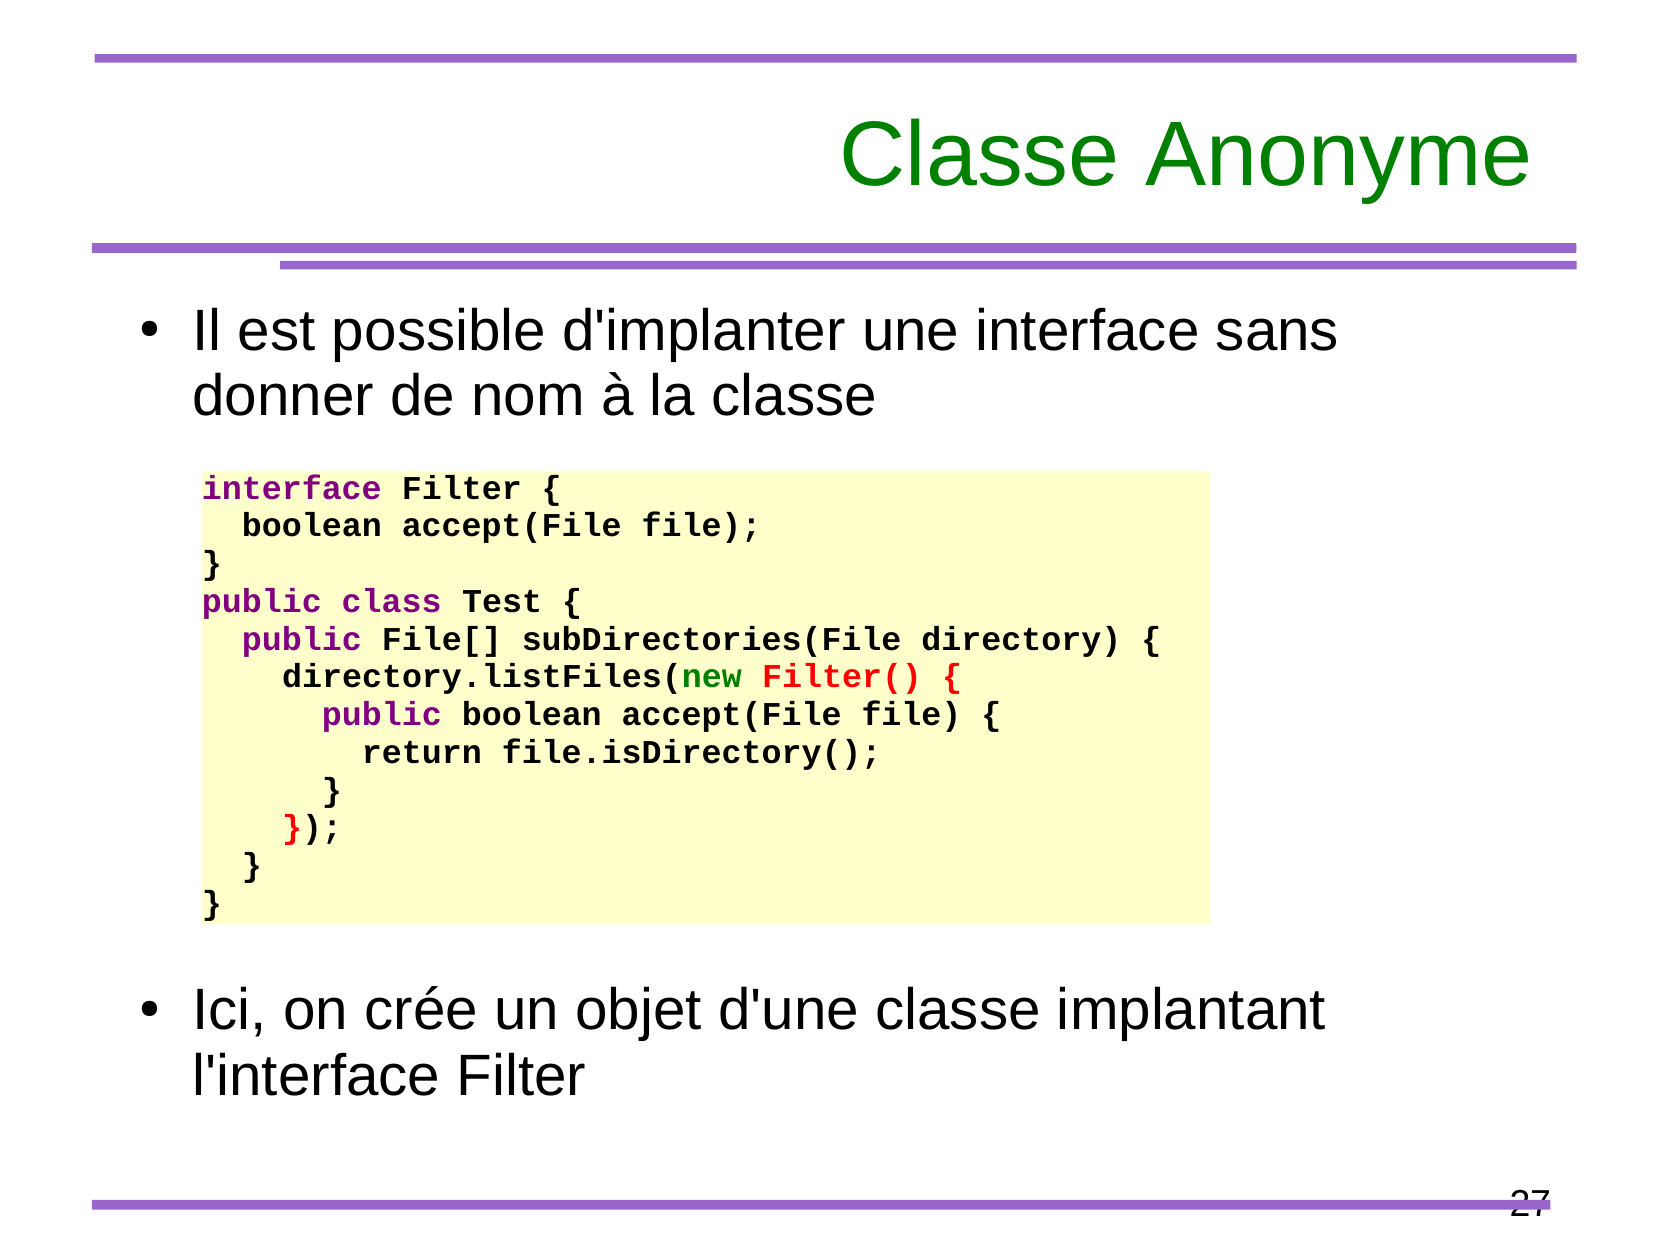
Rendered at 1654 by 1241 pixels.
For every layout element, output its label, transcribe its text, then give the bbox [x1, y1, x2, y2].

title Classe Anonyme [121, 49, 1534, 257]
list Il est possible d'implanter une interface sans donner de nom à la classe Ici, on crée un objet d'une classe implantant l'interface Filter [121, 297, 1534, 1108]
text_box interface Filter { boolean accept(File file); } public class Test { public File[] subDirectories(File directory) { directory.listFiles(new Filter() { public boolean accept(File file) { return file.isDirectory(); } }); } } [201, 471, 1211, 925]
